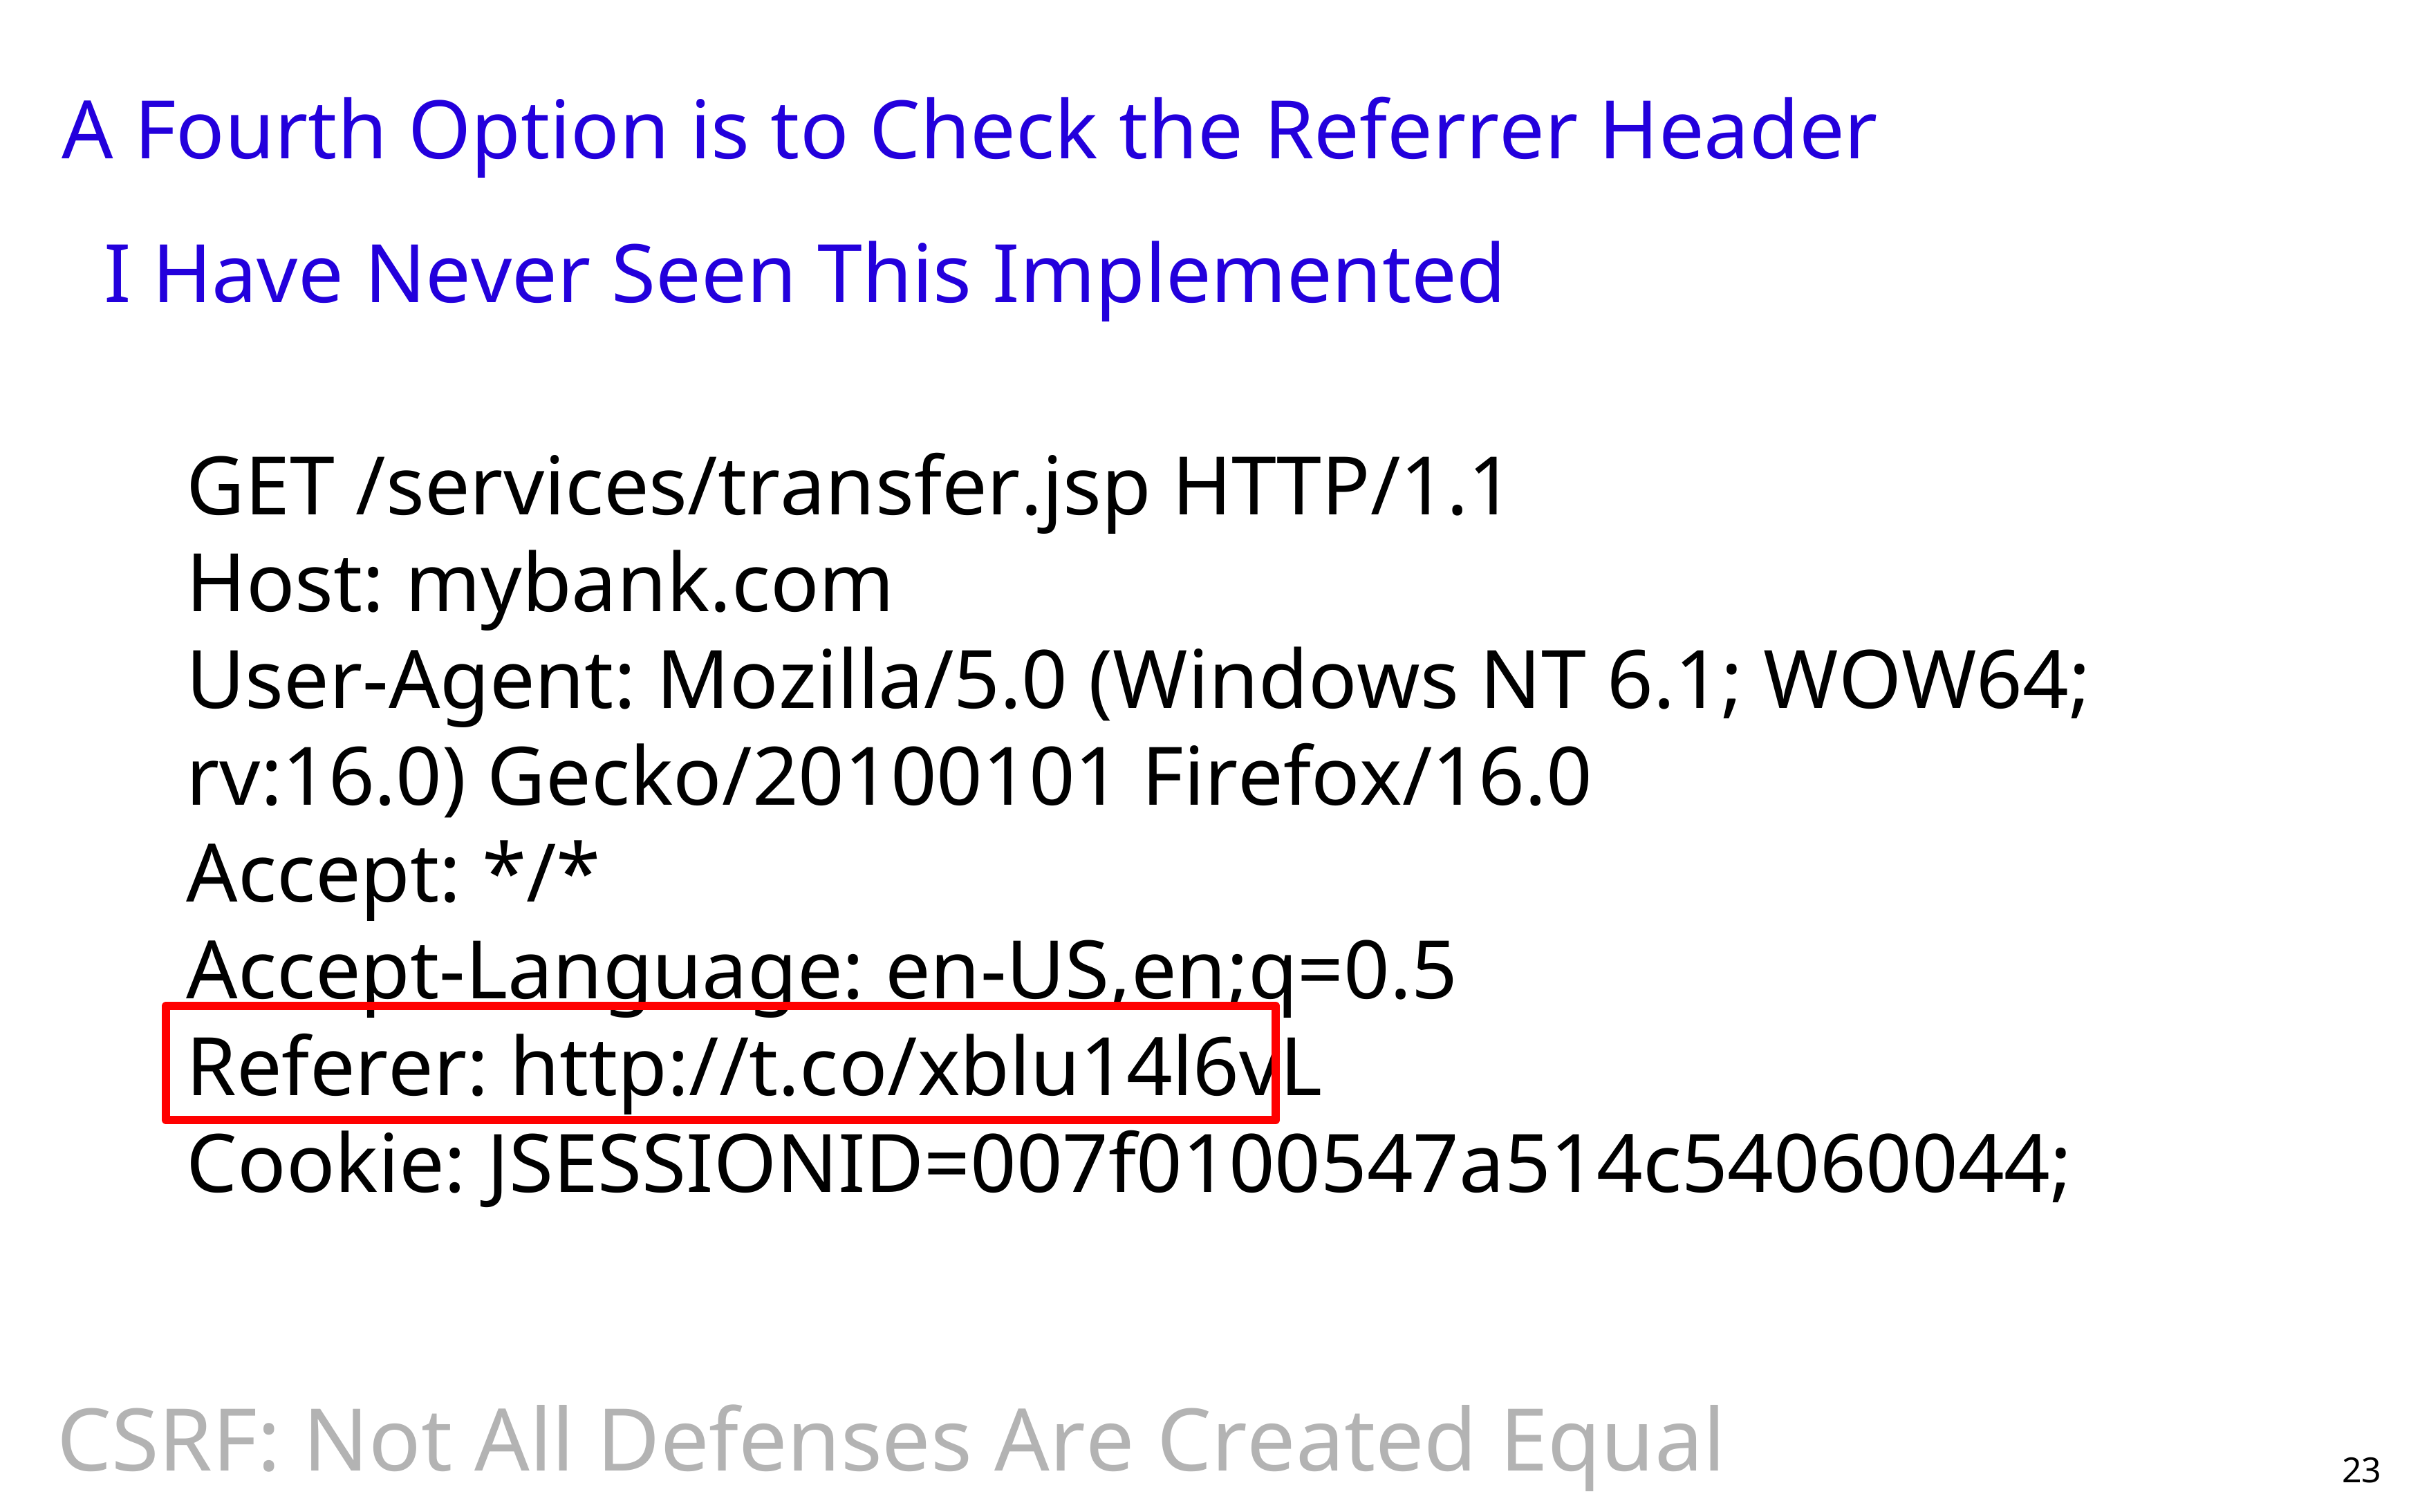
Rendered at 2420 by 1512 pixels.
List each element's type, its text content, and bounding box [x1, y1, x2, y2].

text_box <number> [2334, 1443, 2390, 1497]
text_box GET /services/transfer.jsp HTTP/1.1 Host: mybank.com User-Agent: Mozilla/5.0 (Windows NT 6.1; WOW64; rv:16.0) Gecko/20100101 Firefox/16.0 Accept: */* Accept-Language: en-US,en;q=0.5 Referer: http://t.co/xblu14l6vL Cookie: JSESSIONID=007f0100547a514c54060044; [176, 429, 2396, 1214]
text_box GET /services/transfer.jsp HTTP/1.1 Host: mybank.com User-Agent: Mozilla/5.0 (Windows NT 6.1; WOW64; rv:16.0) Gecko/20100101 Firefox/16.0 Accept: */* Accept-Language: en-US,en;q=0.5 Referer: http://t.co/xblu14l6vL Cookie: JSESSIONID=007f0100547a514c54060044; [176, 1010, 1272, 1116]
text_box A Fourth Option is to Check the Referrer Header I Have Never Seen This Implemented [52, 73, 2293, 324]
